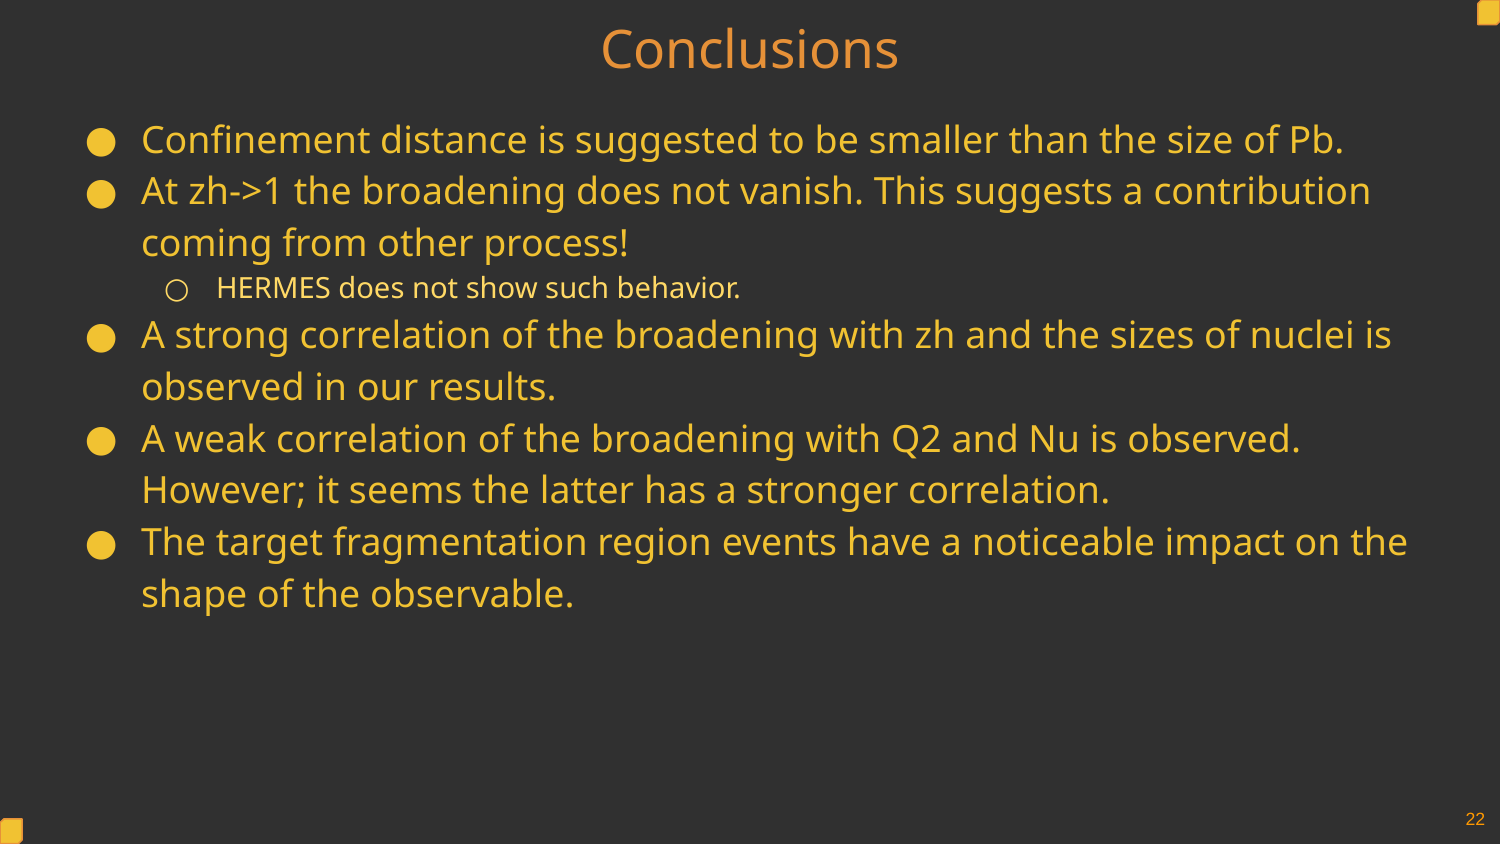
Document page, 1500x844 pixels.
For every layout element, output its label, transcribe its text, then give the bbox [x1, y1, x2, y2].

list Confinement distance is suggested to be smaller than the size of Pb. At zh->1 the broadening does not vanish. This suggests a contribution coming from other process! HERMES does not show such behavior. A strong correlation of the broadening with zh and the sizes of nuclei is observed in our results. A weak correlation of the broadening with Q2 and Nu is observed. However; it seems the latter has a stronger correlation. The target fragmentation region events have a noticeable impact on the shape of the observable. [51, 94, 1449, 750]
slide_number <number> [1437, 792, 1500, 844]
title Conclusions [51, 0, 1449, 94]
